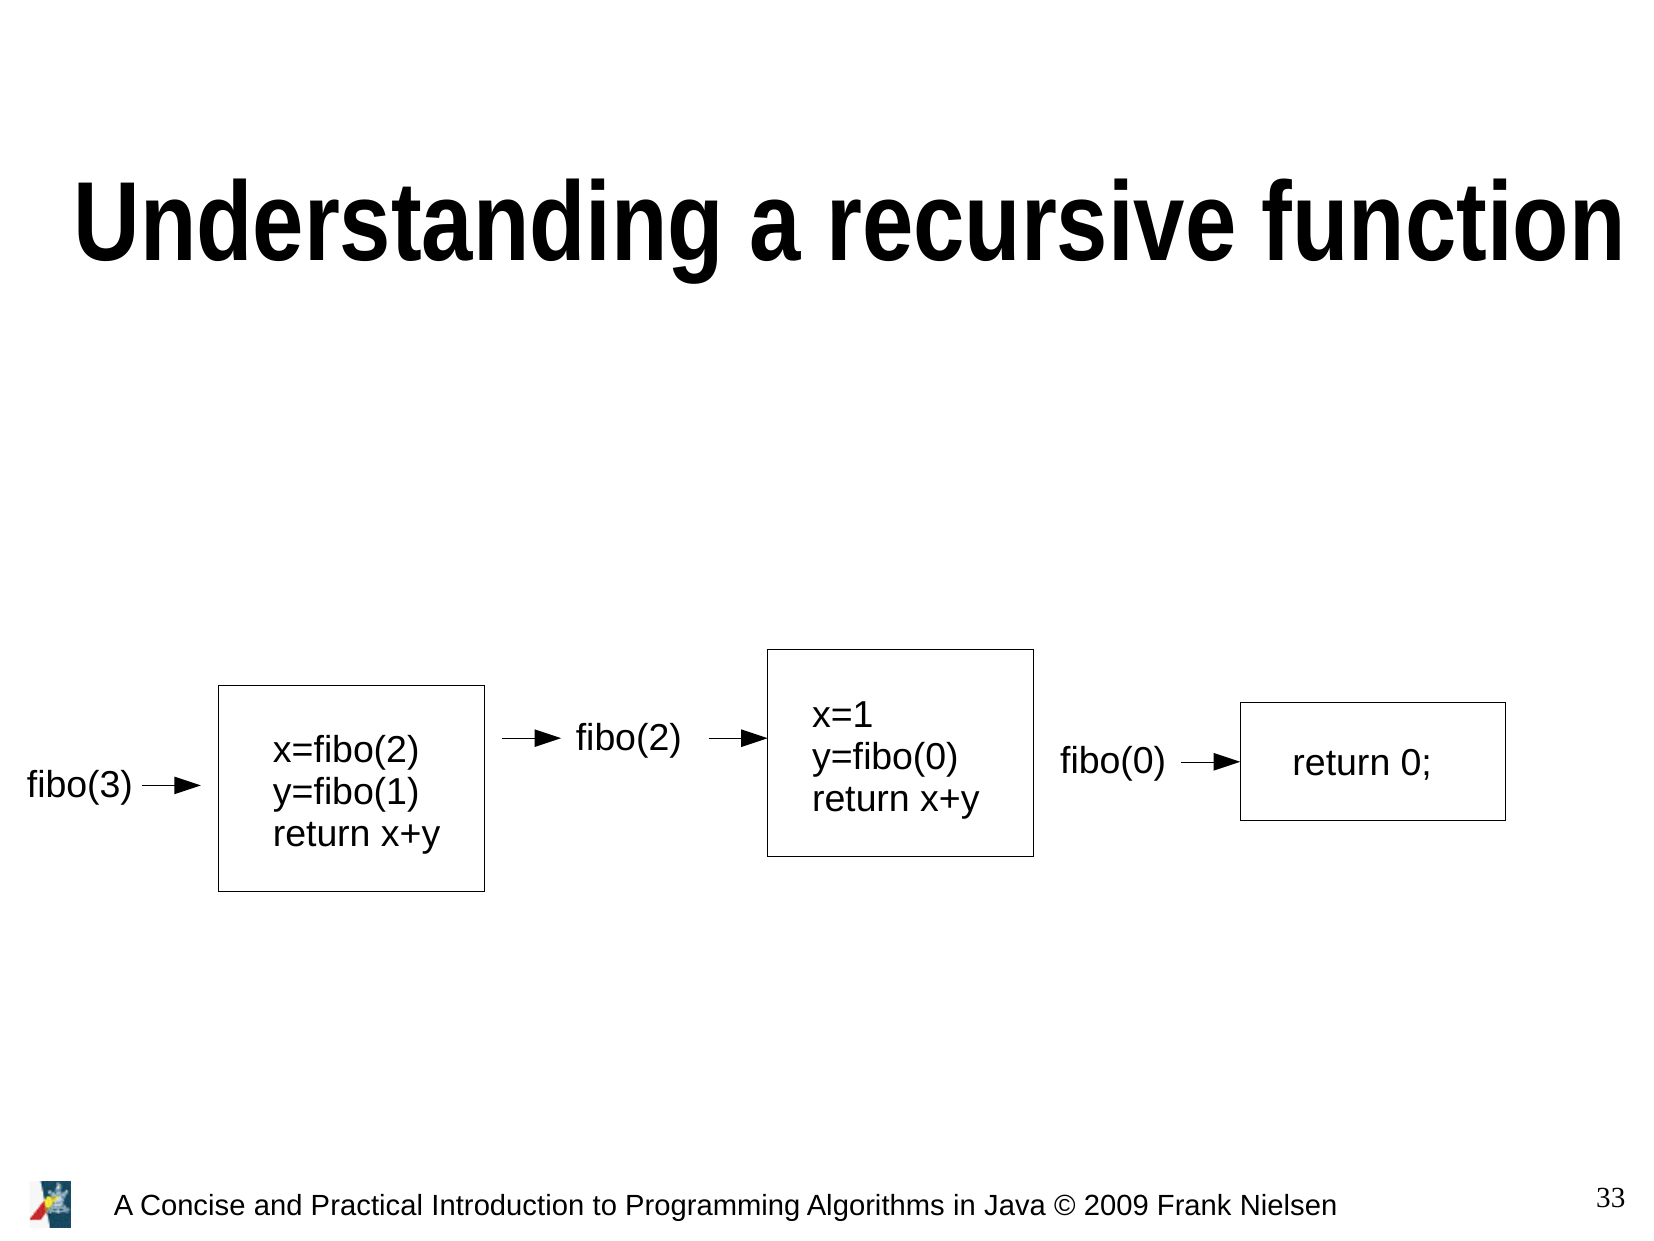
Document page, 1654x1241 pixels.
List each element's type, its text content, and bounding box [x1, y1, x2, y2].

text_box Understanding a recursive function [59, 147, 1641, 292]
text_box fibo(3) [12, 755, 148, 813]
picture [29, 1181, 71, 1228]
text_box x=1 y=fibo(0) return x+y [797, 685, 994, 827]
text_box fibo(2) [561, 708, 697, 766]
text_box fibo(0) [1045, 732, 1182, 790]
text_box return 0; [1277, 734, 1447, 792]
text_box x=fibo(2) y=fibo(1) return x+y [258, 721, 455, 863]
